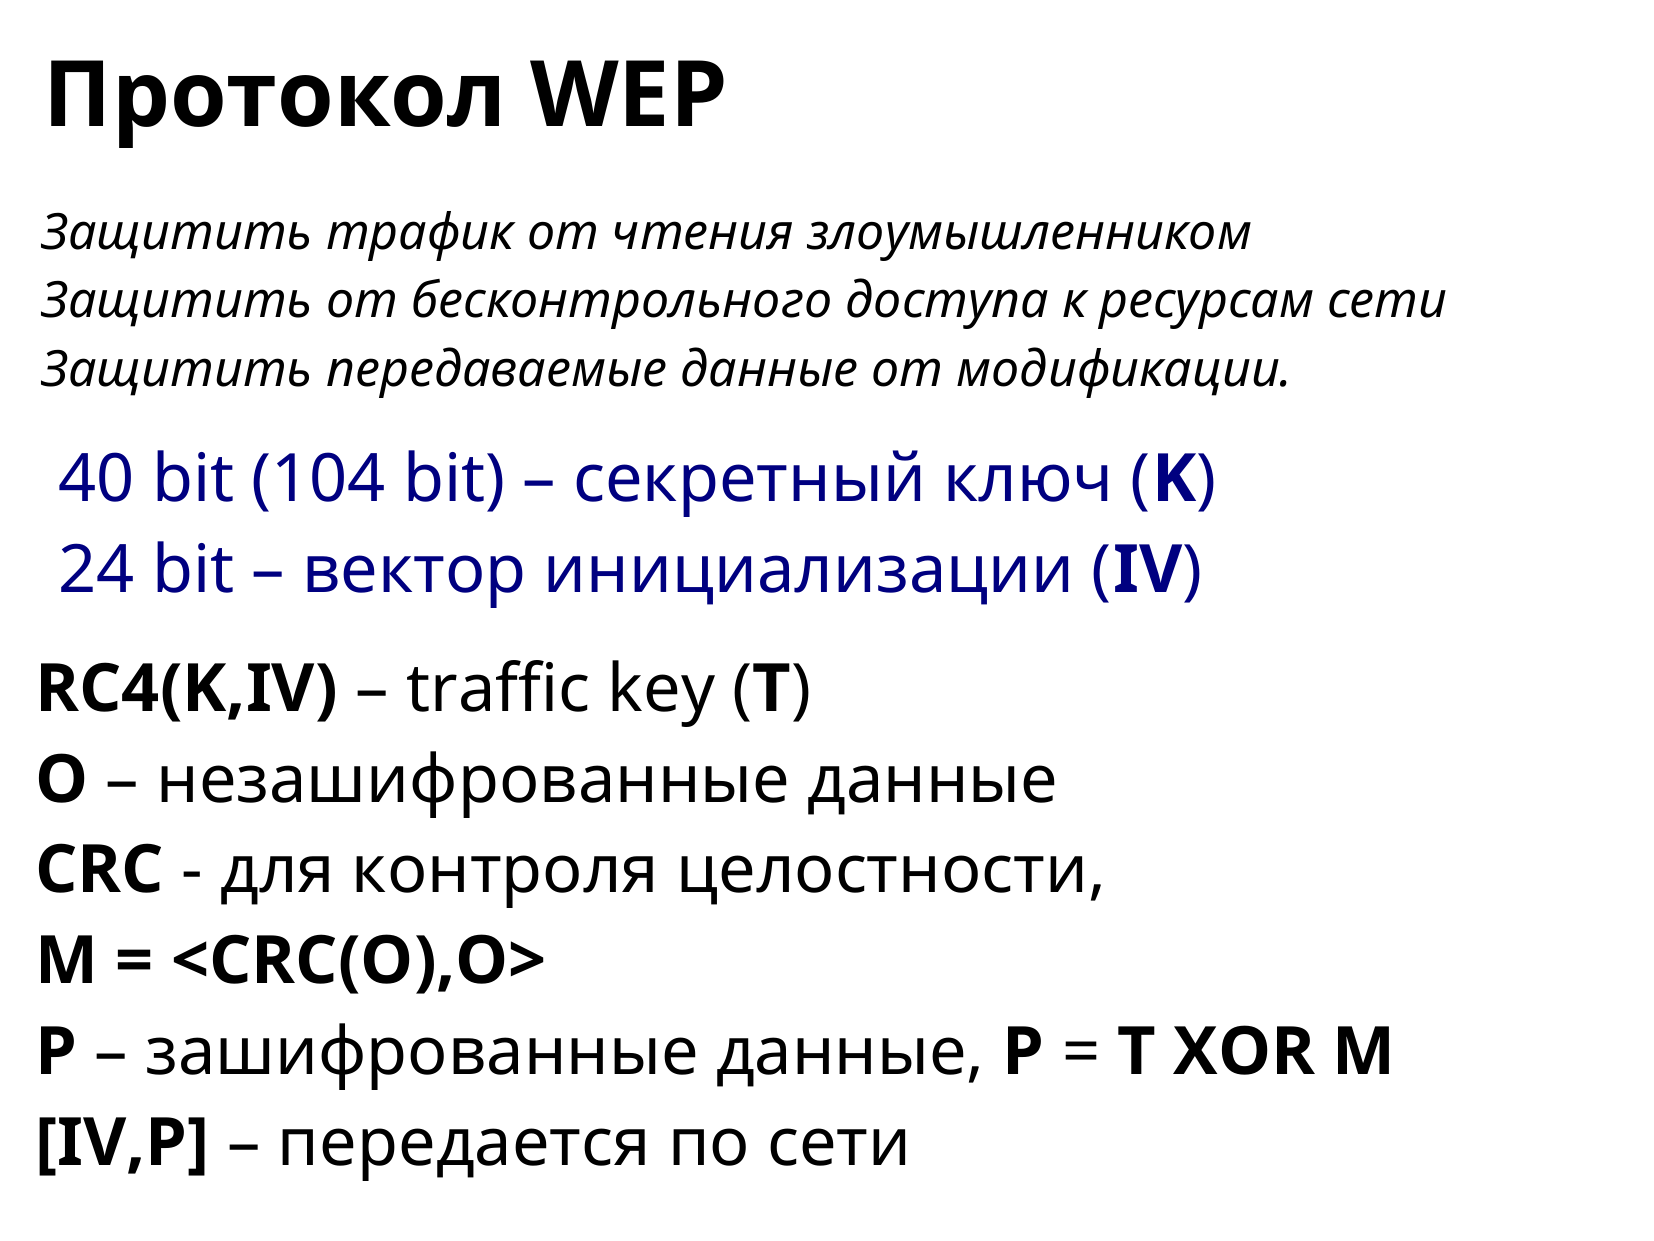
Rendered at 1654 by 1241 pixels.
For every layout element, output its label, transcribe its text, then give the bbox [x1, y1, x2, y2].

text_box Защитить трафик от чтения злоумышленником Защитить от бесконтрольного доступа к ресурсам сети Защитить передаваемые данные от модификации. [41, 196, 1636, 435]
text_box Протокол WEP [43, 28, 1625, 141]
text_box RC4(K,IV) – traffic key (T) O – незашифрованные данные CRC - для контроля целостности, M = <CRC(O),O> P – зашифрованные данные, P = T XOR M [IV,P] – передается по сети [35, 640, 1595, 1188]
text_box 40 bit (104 bit) – секретный ключ (K) 24 bit – вектор инициализации (IV) [41, 435, 1619, 615]
